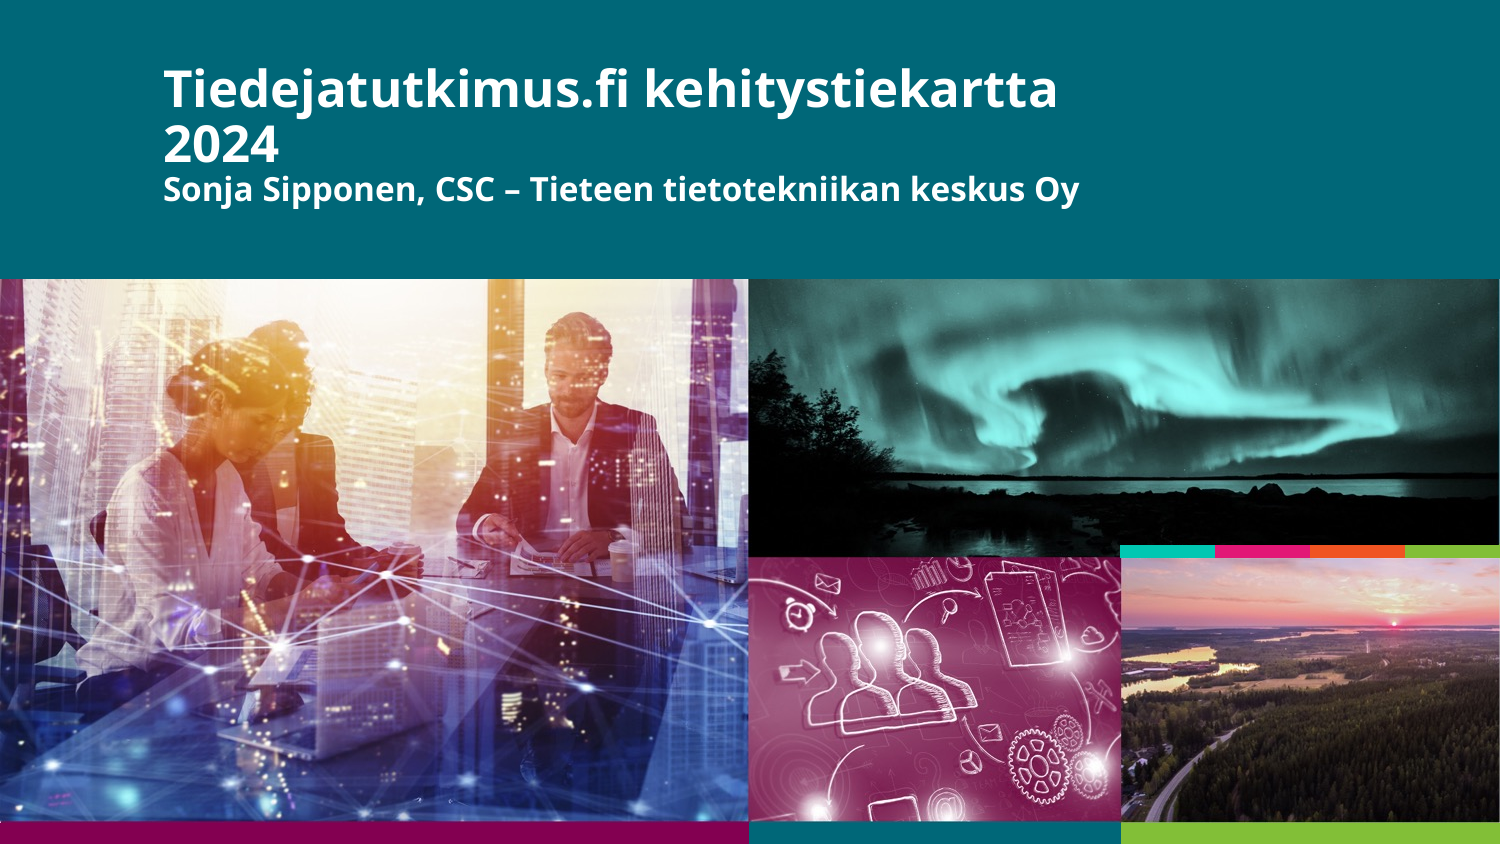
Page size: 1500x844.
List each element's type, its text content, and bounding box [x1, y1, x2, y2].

title Tiedejatutkimus.fi kehitystiekartta 2024 Sonja Sipponen, CSC – Tieteen tietotekniikan keskus Oy [152, 45, 1191, 227]
